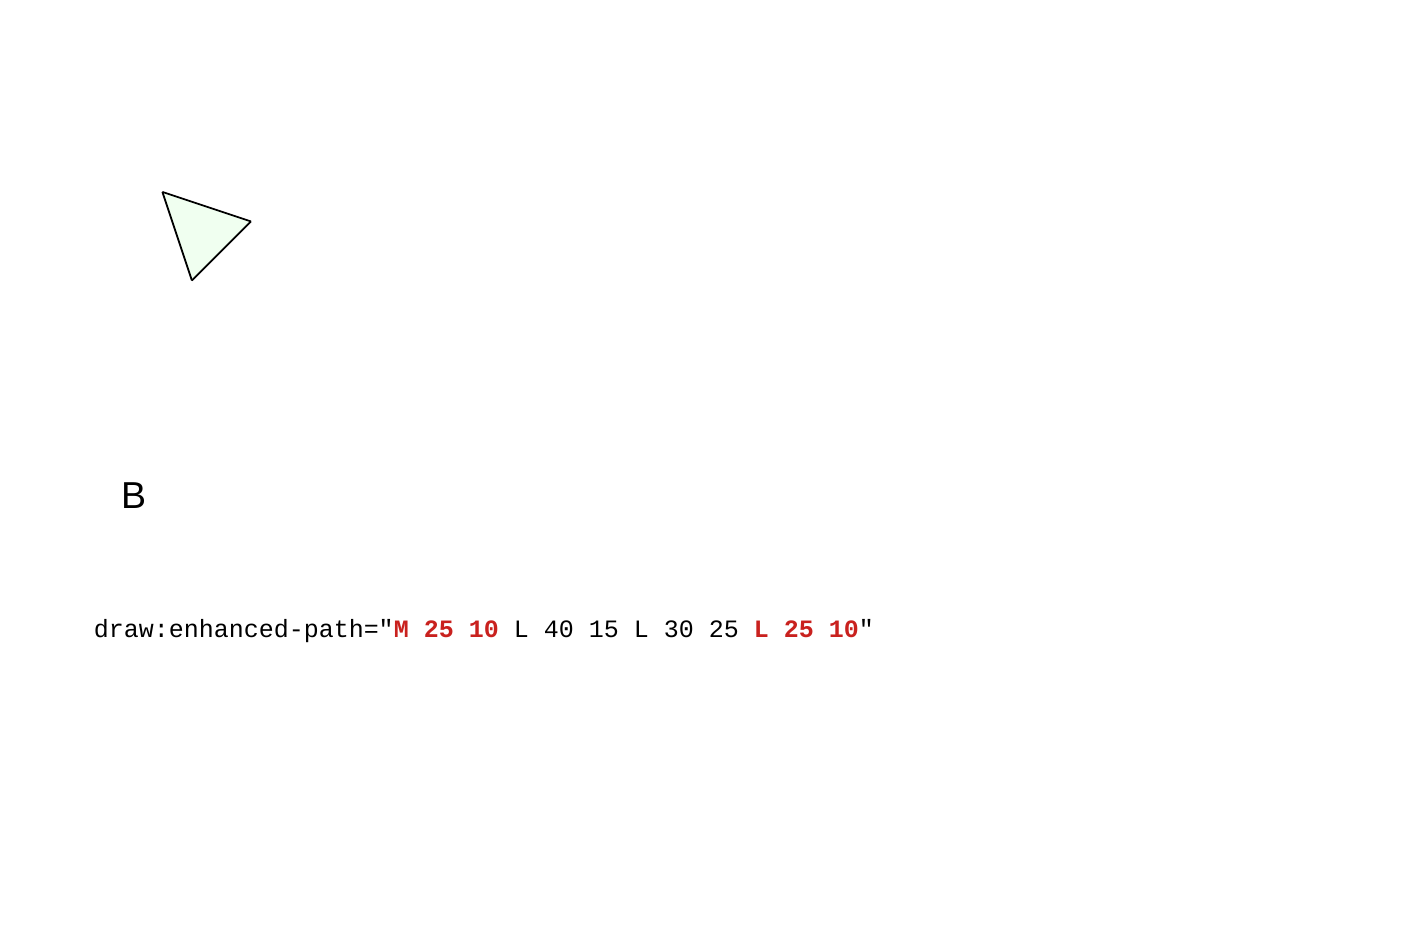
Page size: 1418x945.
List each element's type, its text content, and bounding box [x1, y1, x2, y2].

text_box draw:enhanced-path="M 25 10 L 40 15 L 30 25 L 25 10" [79, 609, 889, 653]
text_box [162, 191, 251, 281]
text_box B [106, 467, 161, 525]
